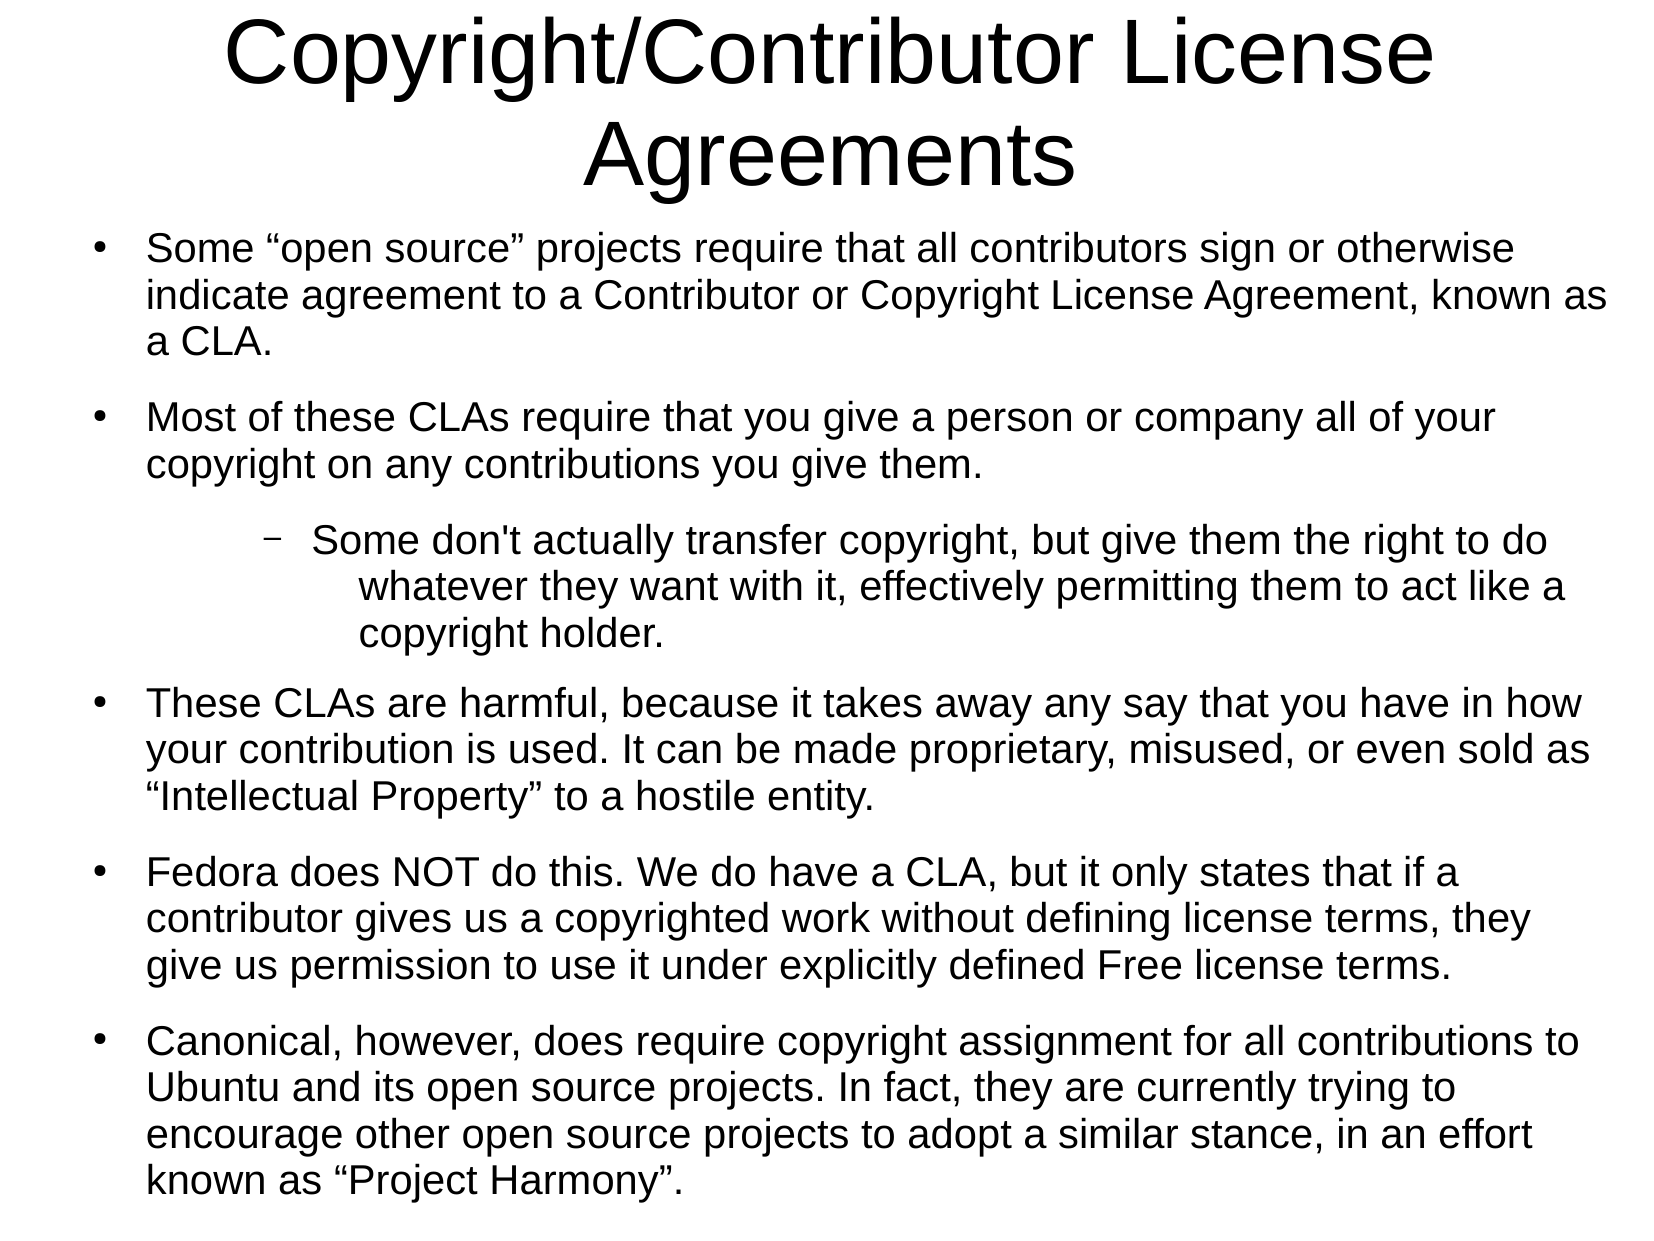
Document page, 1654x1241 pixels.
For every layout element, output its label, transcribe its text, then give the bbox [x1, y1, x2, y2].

title Copyright/Contributor License Agreements [86, 0, 1576, 206]
list Some “open source” projects require that all contributors sign or otherwise indicate agreement to a Contributor or Copyright License Agreement, known as a CLA. Most of these CLAs require that you give a person or company all of your copyright on any contributions you give them. Some don't actually transfer copyright, but give them the right to do whatever they want with it, effectively permitting them to act like a copyright holder. These CLAs are harmful, because it takes away any say that you have in how your contribution is used. It can be made proprietary, misused, or even sold as “Intellectual Property” to a hostile entity. Fedora does NOT do this. We do have a CLA, but it only states that if a contributor gives us a copyrighted work without defining license terms, they give us permission to use it under explicitly defined Free license terms. Canonical, however, does require copyright assignment for all contributions to Ubuntu and its open source projects. In fact, they are currently trying to encourage other open source projects to adopt a similar stance, in an effort known as “Project Harmony”. [75, 225, 1613, 1204]
